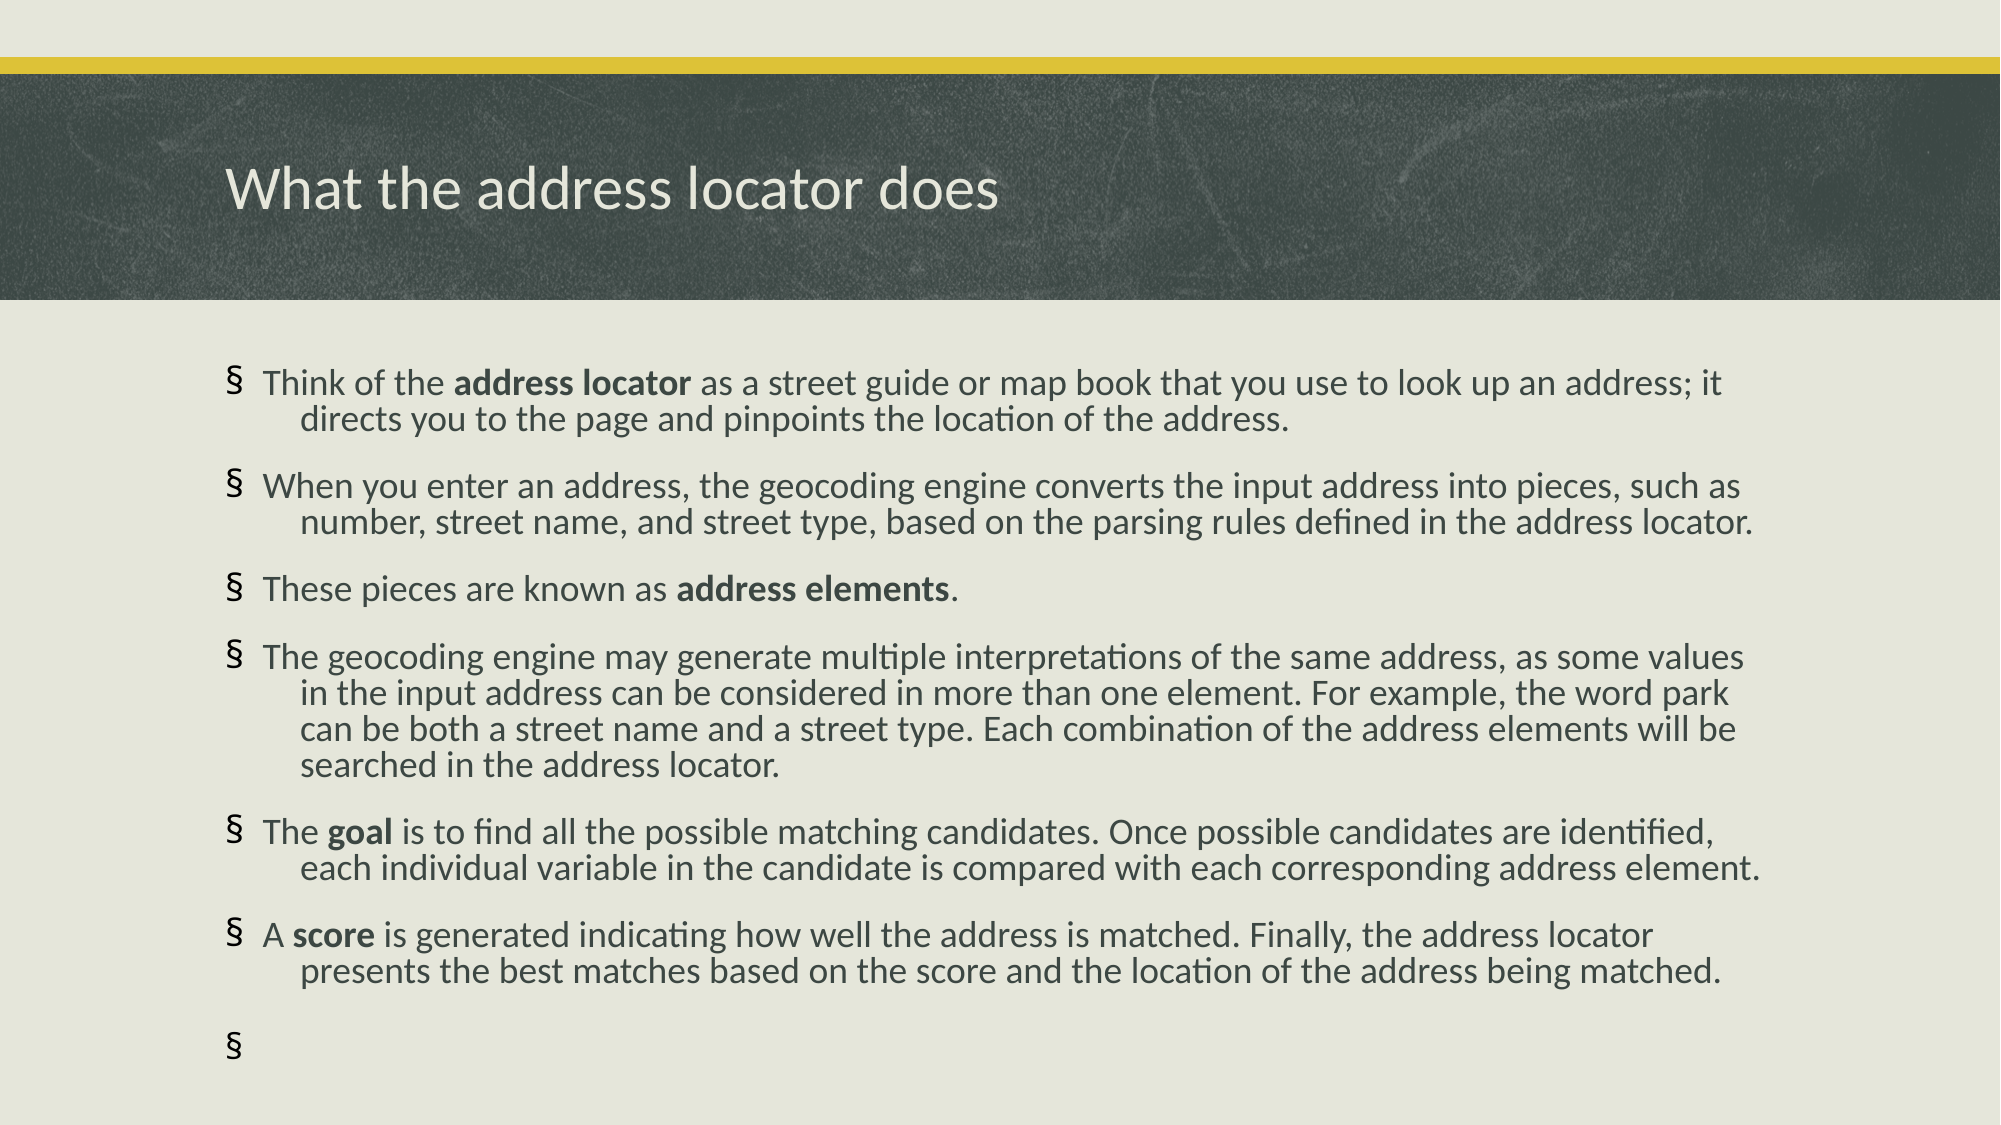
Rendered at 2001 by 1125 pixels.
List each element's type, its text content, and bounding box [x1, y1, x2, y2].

list Think of the address locator as a street guide or map book that you use to look up an address; it directs you to the page and pinpoints the location of the address. When you enter an address, the geocoding engine converts the input address into pieces, such as number, street name, and street type, based on the parsing rules defined in the address locator. These pieces are known as address elements. The geocoding engine may generate multiple interpretations of the same address, as some values in the input address can be considered in more than one element. For example, the word park can be both a street name and a street type. Each combination of the address elements will be searched in the address locator. The goal is to find all the possible matching candidates. Once possible candidates are identified, each individual variable in the candidate is compared with each corresponding address element. A score is generated indicating how well the address is matched. Finally, the address locator presents the best matches based on the score and the location of the address being matched. [210, 359, 1790, 1014]
title What the address locator does [210, 76, 1790, 300]
